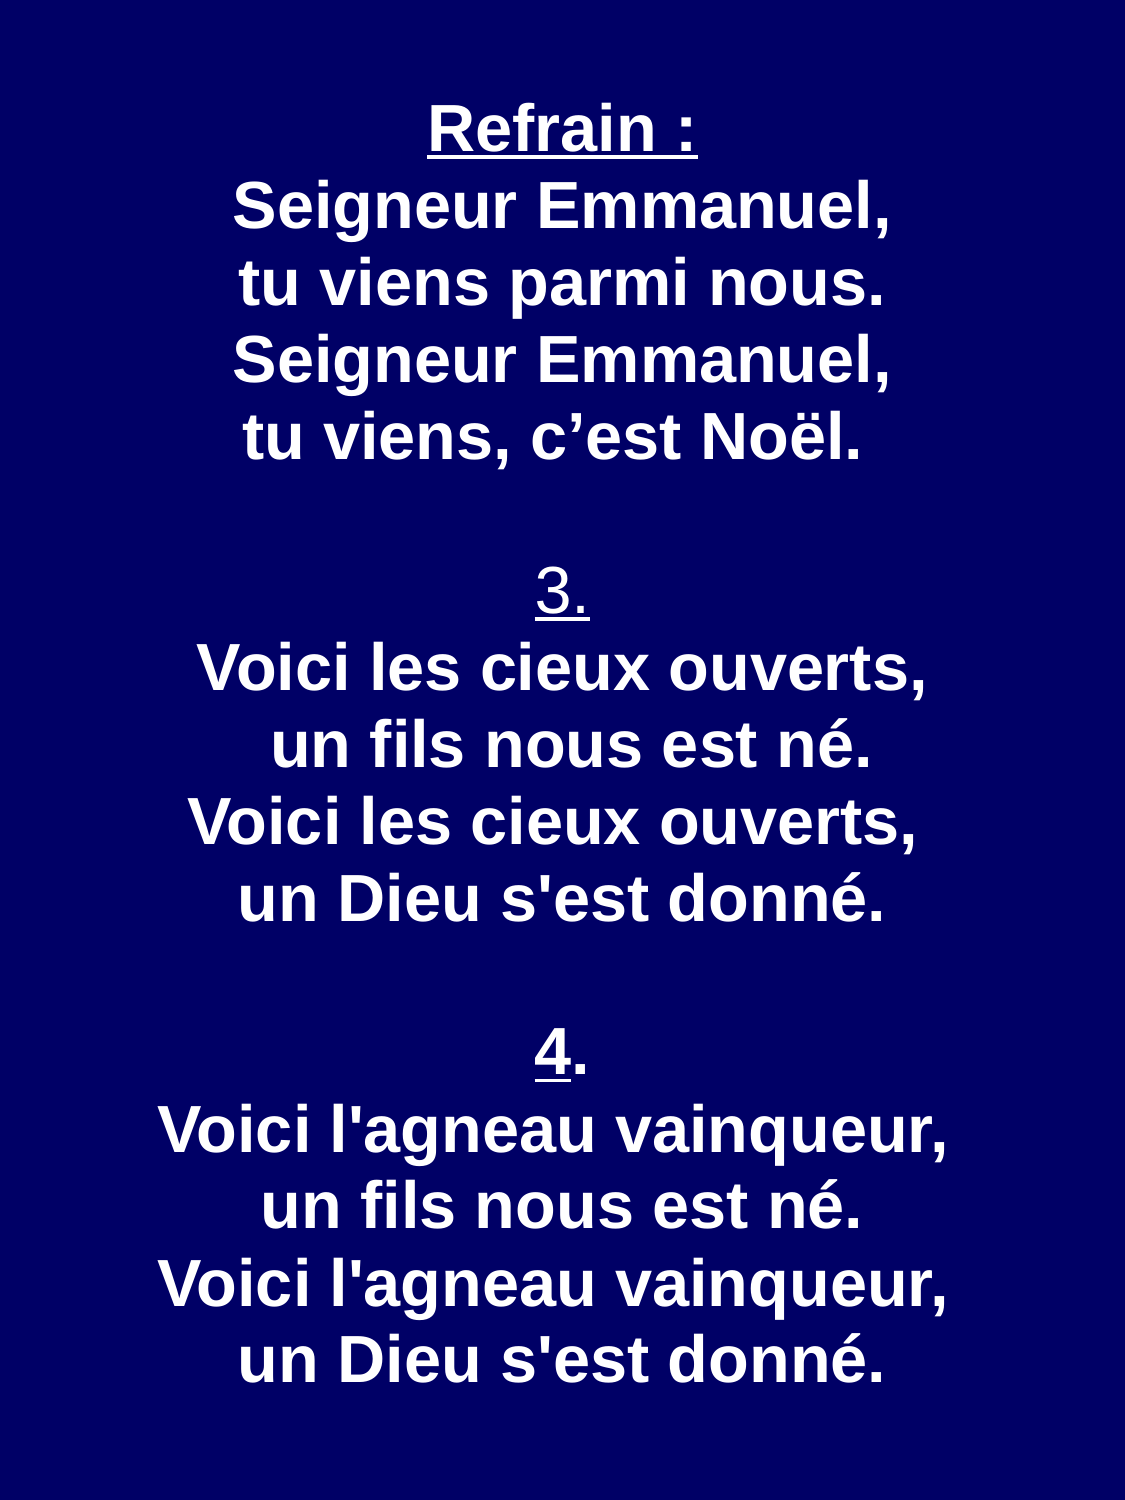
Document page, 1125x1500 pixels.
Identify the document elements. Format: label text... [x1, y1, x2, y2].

text_box Refrain : Seigneur Emmanuel, tu viens parmi nous. Seigneur Emmanuel, tu viens, c’est Noël. 3. Voici les cieux ouverts, un fils nous est né. Voici les cieux ouverts, un Dieu s'est donné. 4. Voici l'agneau vainqueur, un fils nous est né. Voici l'agneau vainqueur, un Dieu s'est donné. [0, 0, 1125, 1500]
